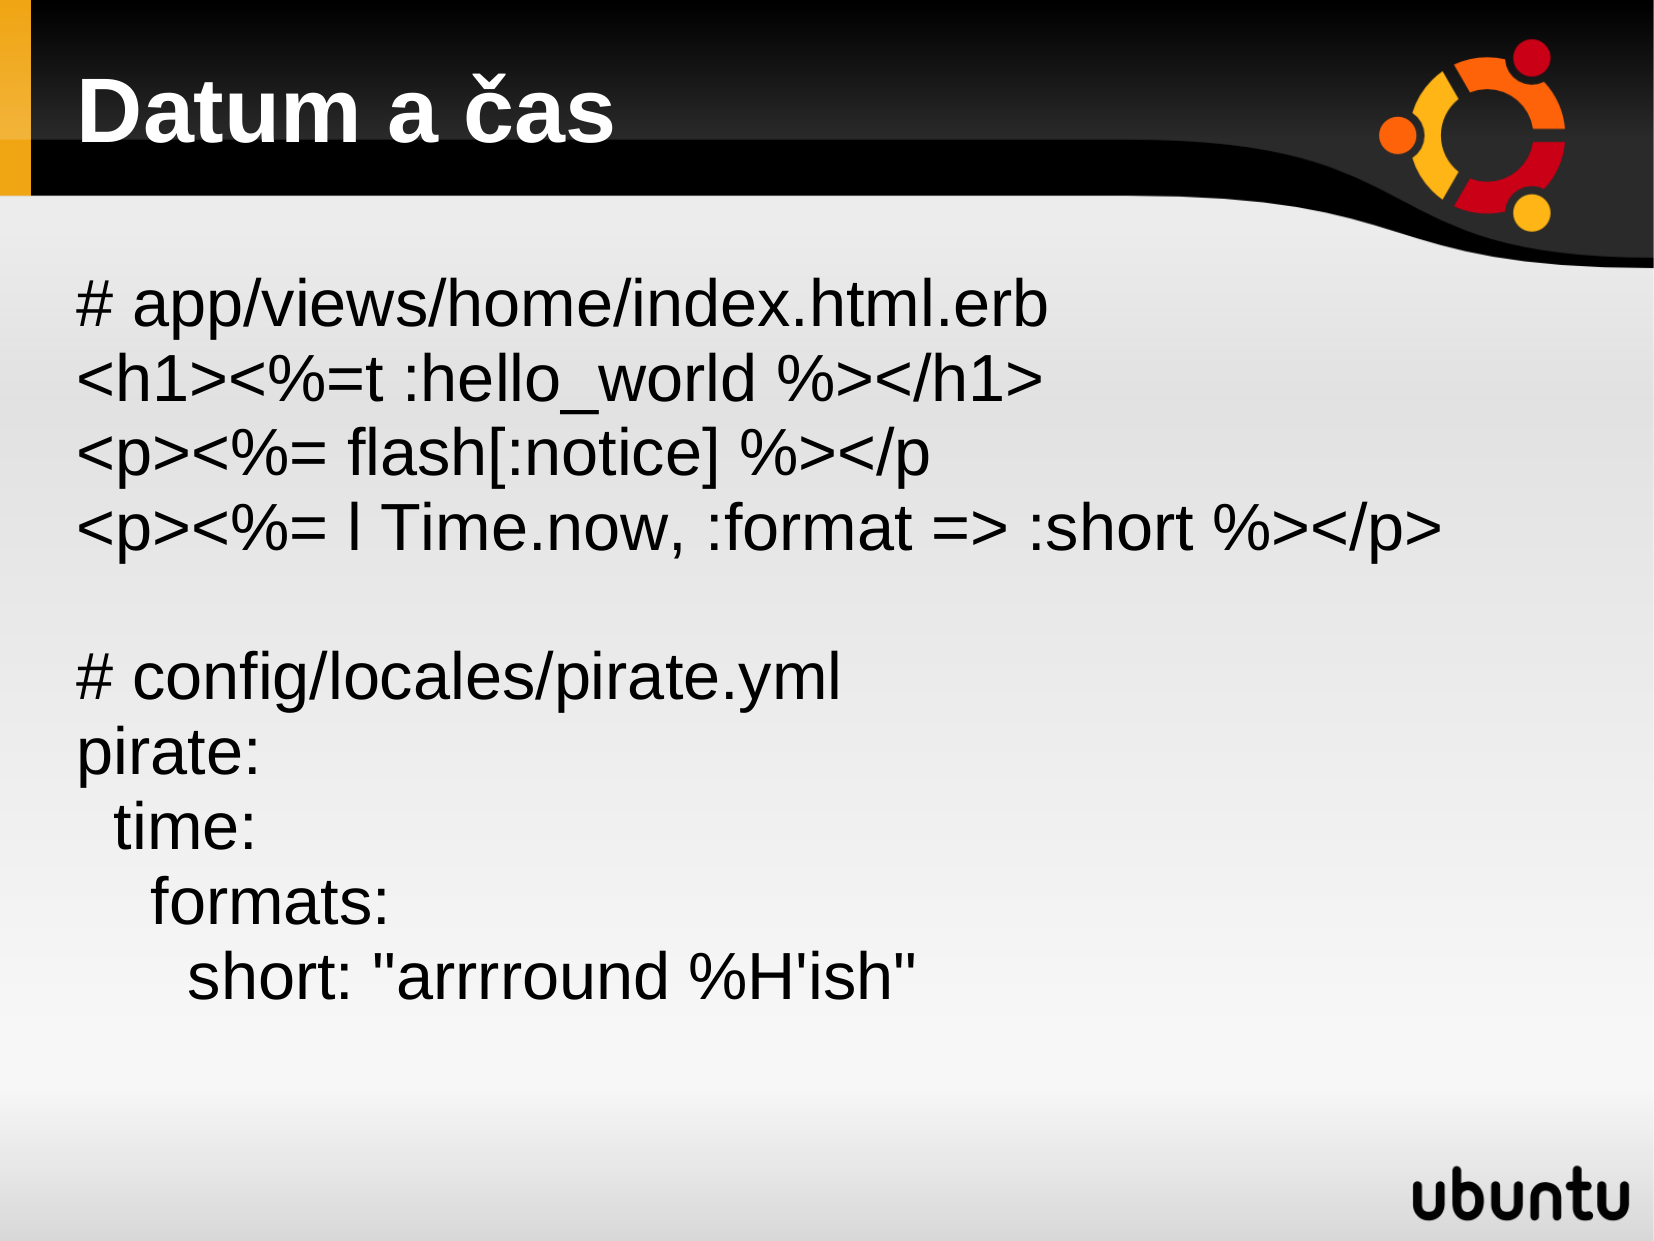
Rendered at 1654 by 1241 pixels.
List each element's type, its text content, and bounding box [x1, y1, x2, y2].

list # app/views/home/index.html.erb <h1><%=t :hello_world %></h1> <p><%= flash[:notice] %></p <p><%= l Time.now, :format => :short %></p> # config/locales/pirate.yml pirate: time: formats: short: "arrrround %H'ish" [76, 265, 1565, 1070]
picture [0, 0, 1654, 1241]
title Datum a čas [76, 14, 1565, 207]
